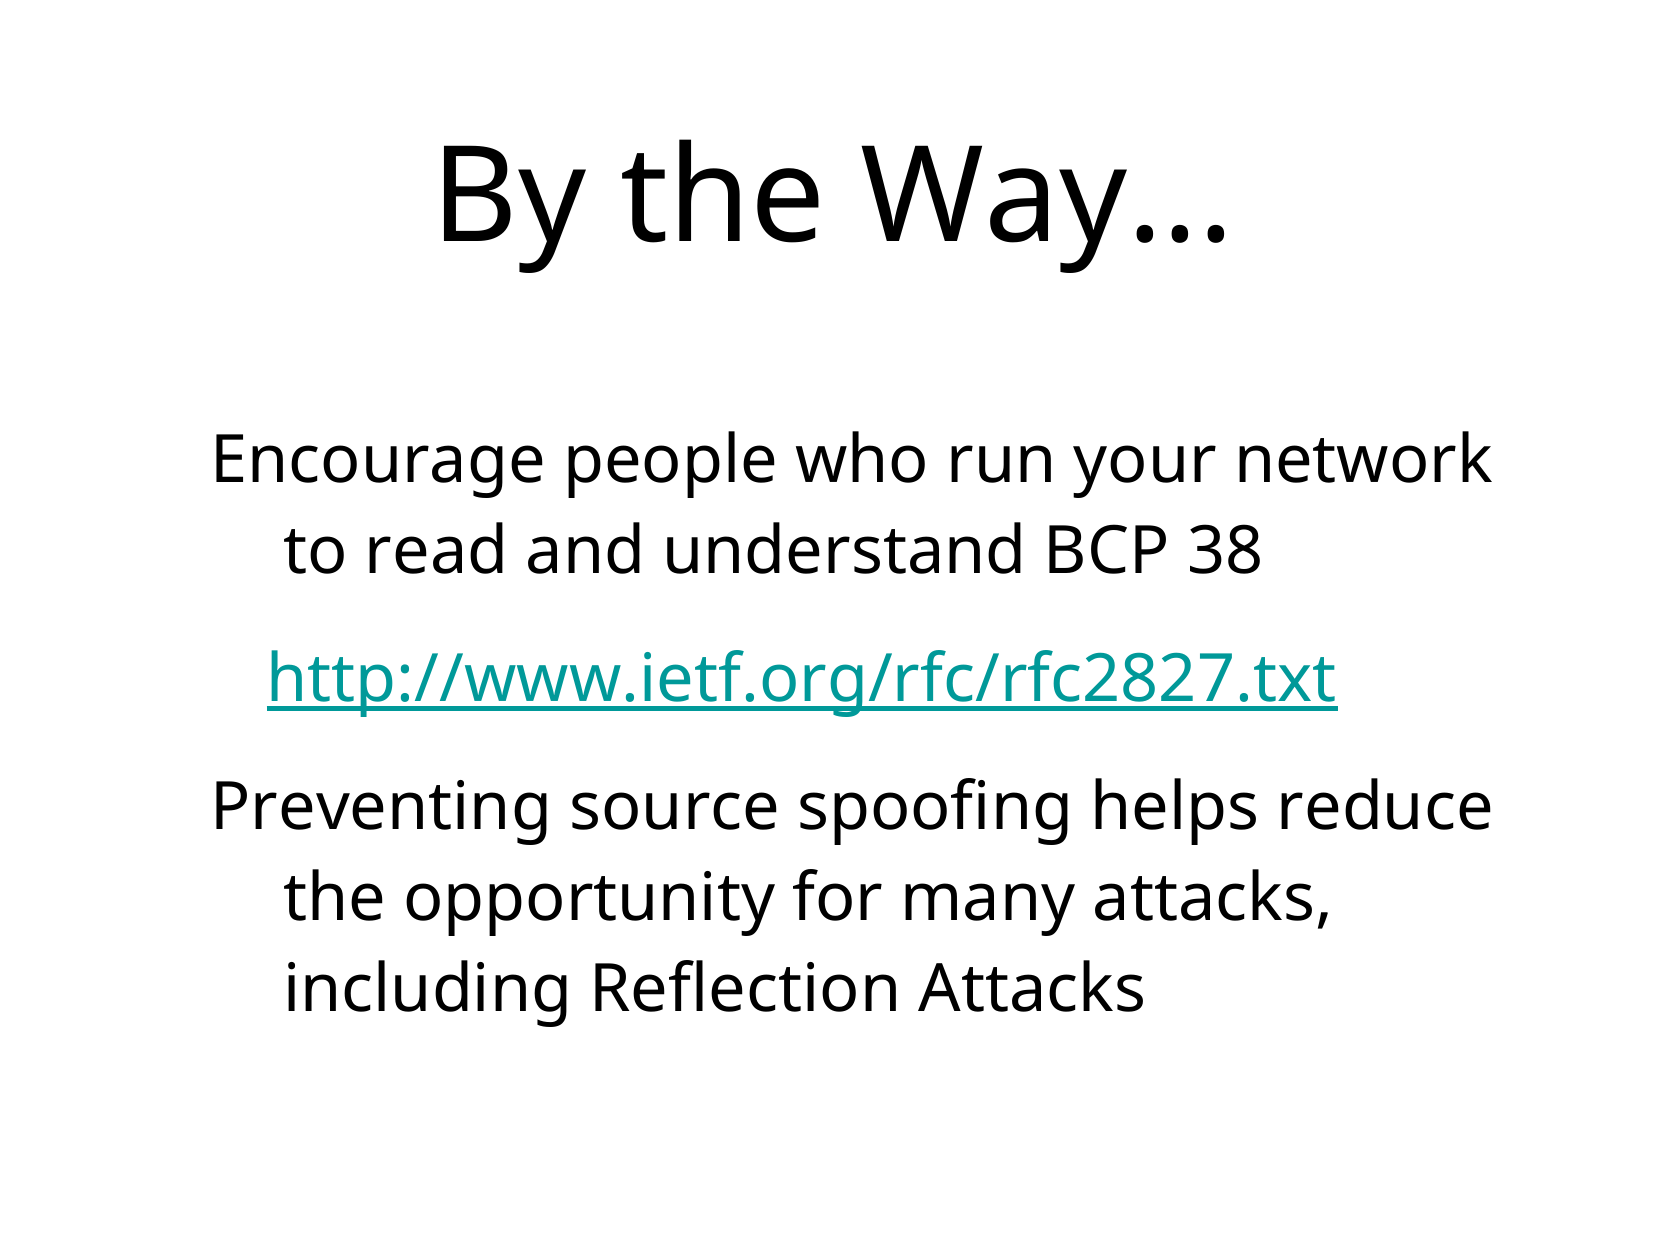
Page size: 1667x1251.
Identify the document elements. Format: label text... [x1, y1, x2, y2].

title By the Way... [162, 33, 1505, 346]
list Encourage people who run your network to read and understand BCP 38 http://www.ietf.org/rfc/rfc2827.txt Preventing source spoofing helps reduce the opportunity for many attacks, including Reflection Attacks [162, 354, 1505, 1088]
